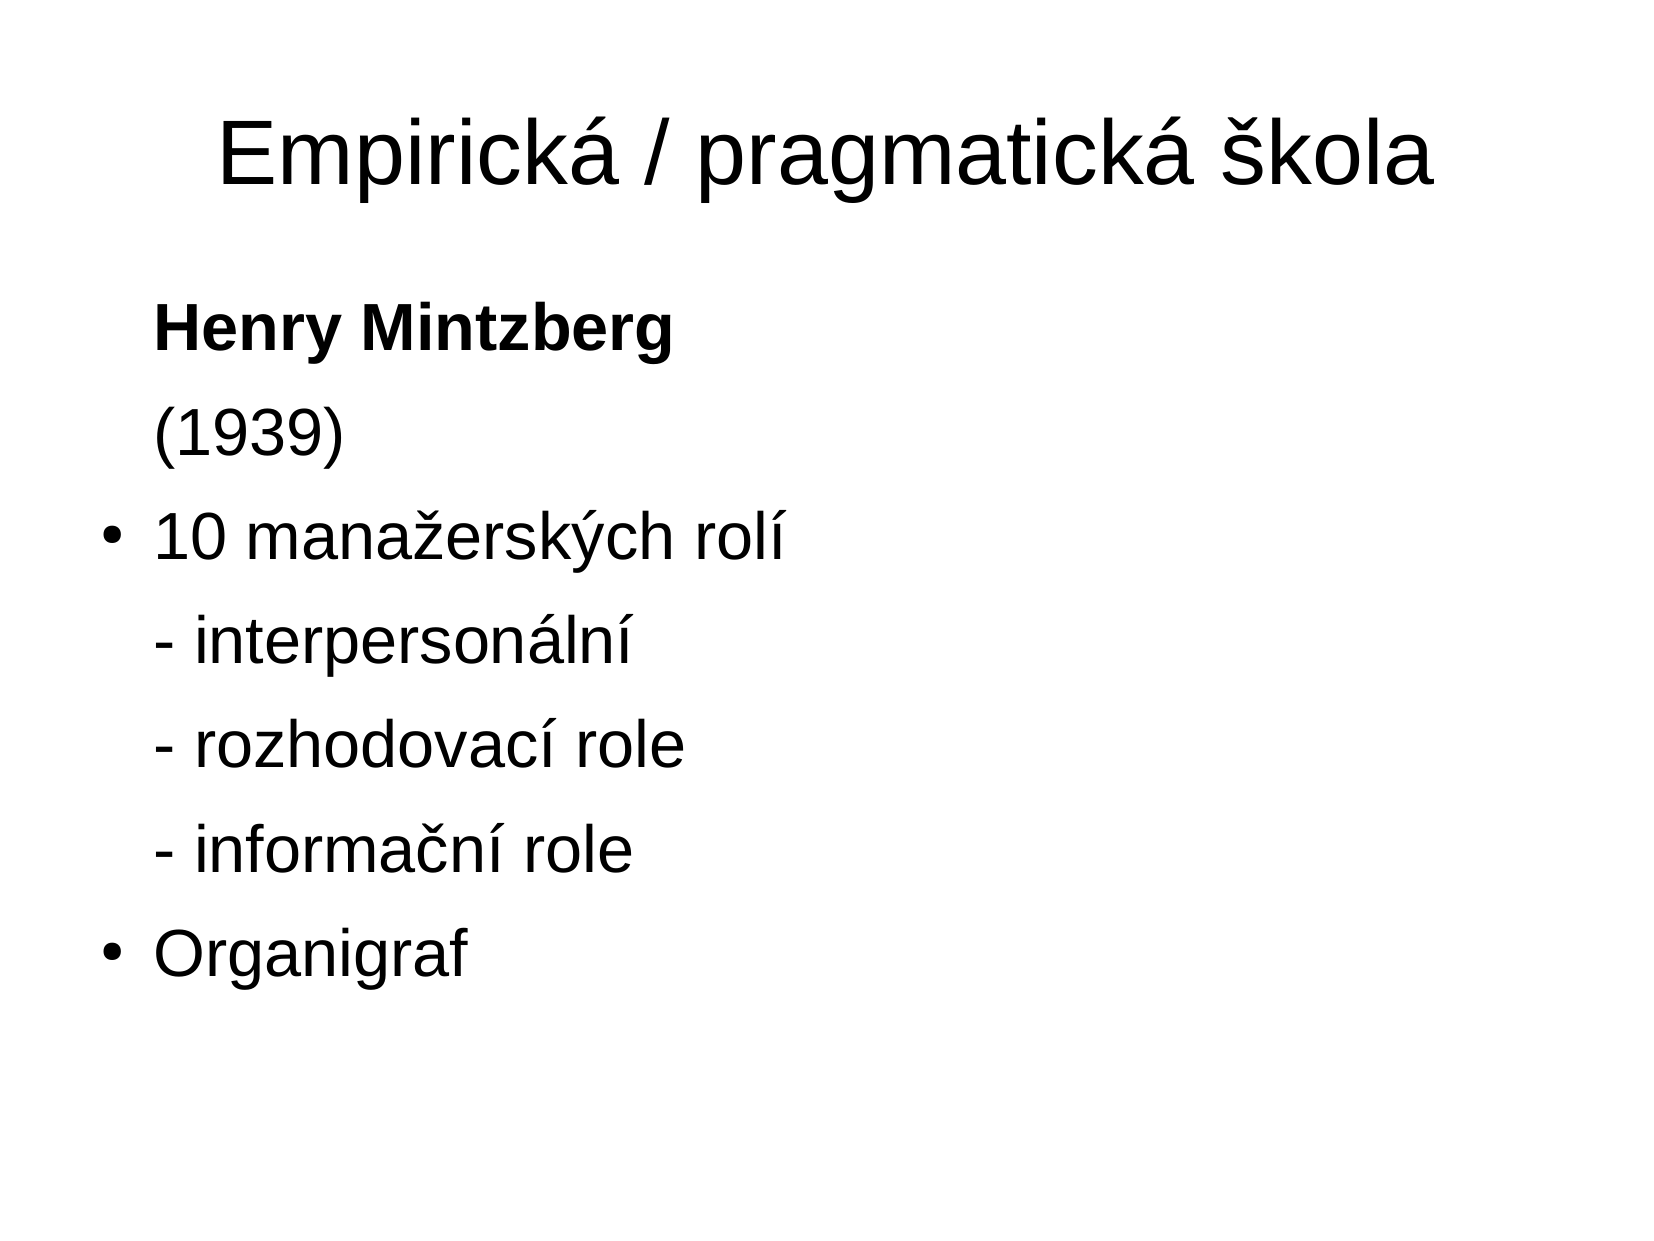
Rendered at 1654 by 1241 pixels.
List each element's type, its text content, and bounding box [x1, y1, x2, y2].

title Empirická / pragmatická škola [82, 49, 1571, 257]
list Henry Mintzberg (1939) 10 manažerských rolí - interpersonální - rozhodovací role - informační role Organigraf [82, 290, 1571, 1010]
